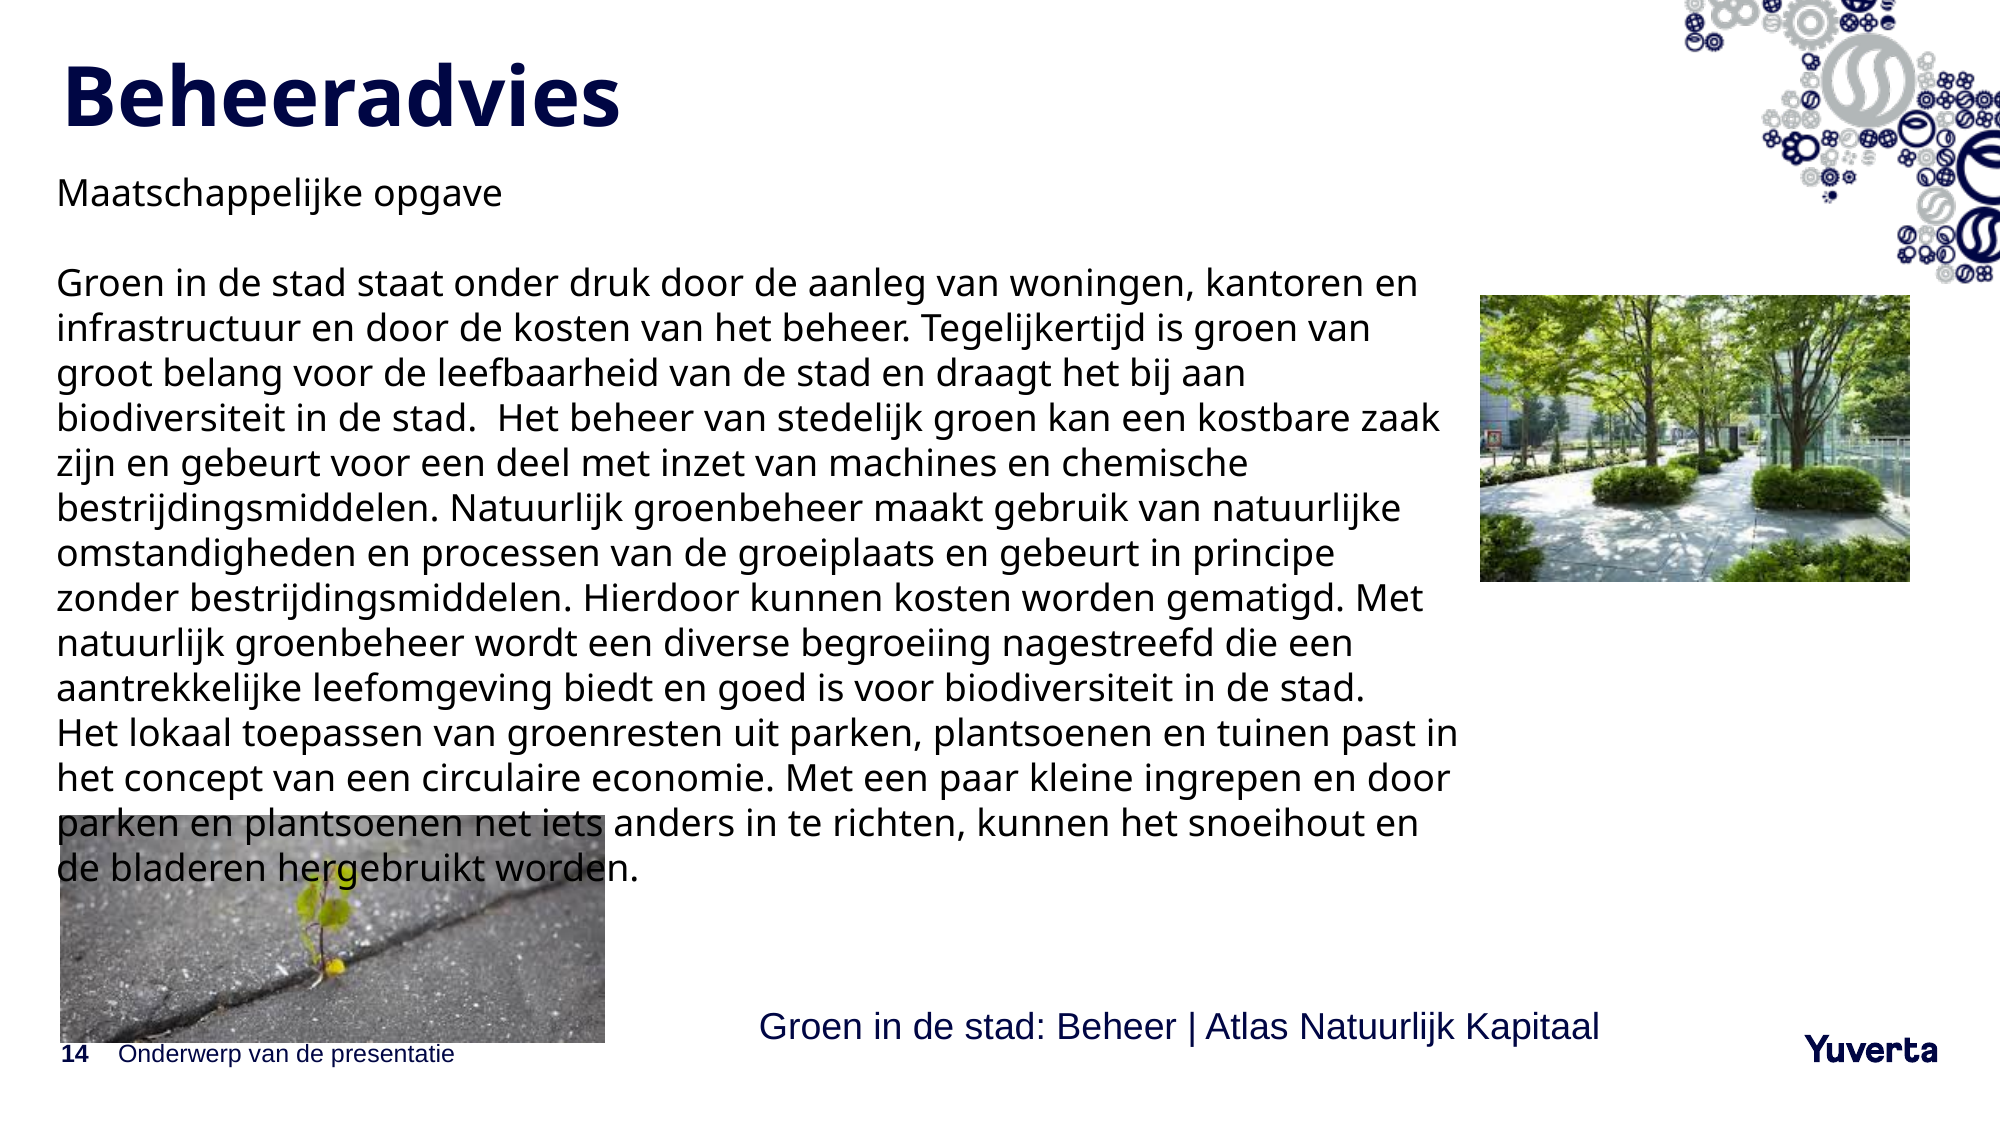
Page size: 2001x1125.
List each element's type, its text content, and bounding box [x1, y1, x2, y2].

text_box 9 [60, 1043, 113, 1074]
text_box Onderwerp van de presentatie [118, 1037, 987, 1074]
picture [60, 815, 605, 1043]
picture [61, 863, 73, 879]
picture [62, 818, 74, 834]
picture [1481, 295, 1910, 582]
title Beheeradvies [60, 48, 1745, 240]
text_box Maatschappelijke opgave Groen in de stad staat onder druk door de aanleg van woningen, kantoren en infrastructuur en door de kosten van het beheer. Tegelijkertijd is groen van groot belang voor de leefbaarheid van de stad en draagt het bij aan biodiversiteit in de stad. Het beheer van stedelijk groen kan een kostbare zaak zijn en gebeurt voor een deel met inzet van machines en chemische bestrijdingsmiddelen. Natuurlijk groenbeheer maakt gebruik van natuurlijke omstandigheden en processen van de groeiplaats en gebeurt in principe zonder bestrijdingsmiddelen. Hierdoor kunnen kosten worden gematigd. Met natuurlijk groenbeheer wordt een diverse begroeiing nagestreefd die een aantrekkelijke leefomgeving biedt en goed is voor biodiversiteit in de stad. Het lokaal toepassen van groenresten uit parken, plantsoenen en tuinen past in het concept van een circulaire economie. Met een paar kleine ingrepen en door parken en plantsoenen net iets anders in te richten, kunnen het snoeihout en de bladeren hergebruikt worden. [40, 161, 1481, 813]
text_box Groen in de stad: Beheer | Atlas Natuurlijk Kapitaal [744, 994, 1745, 1056]
